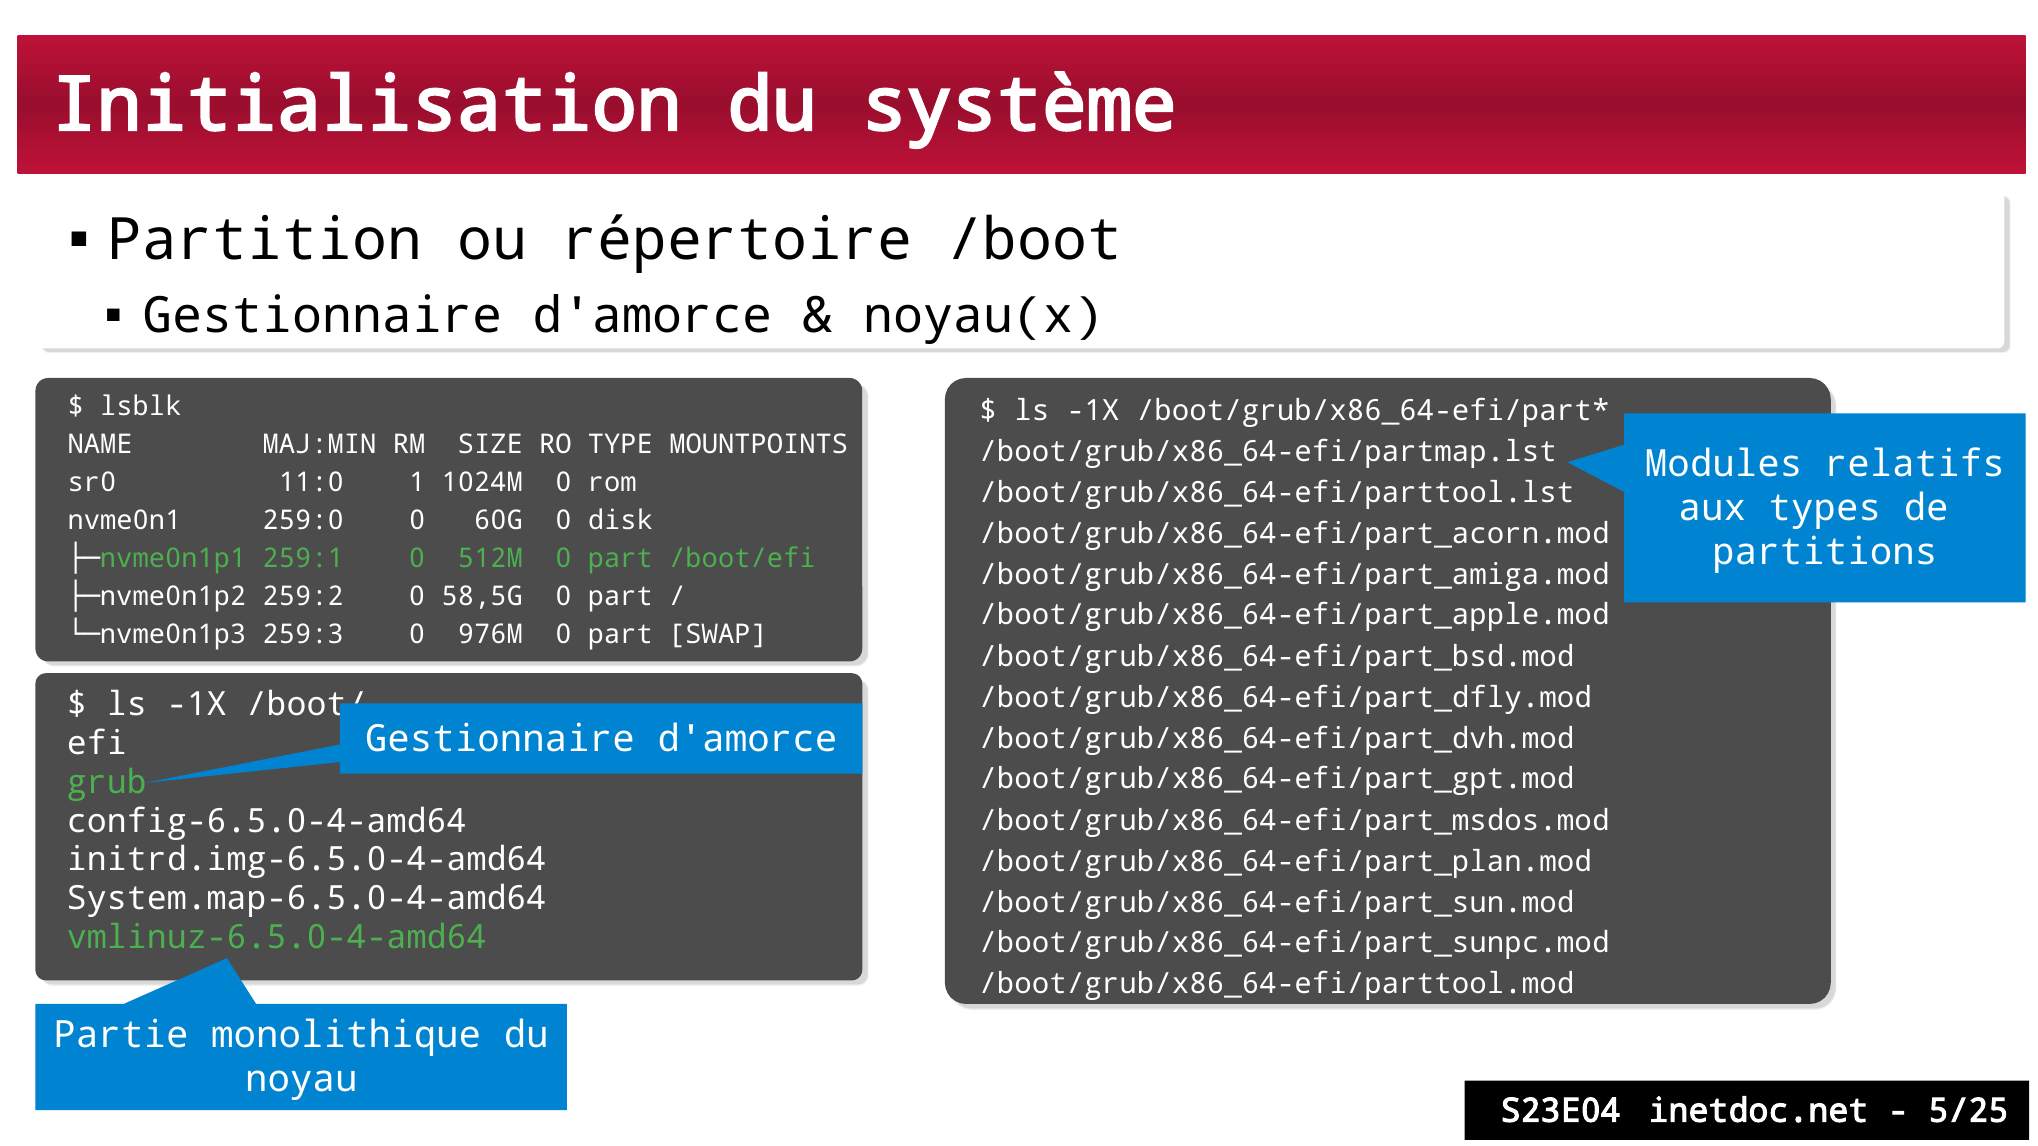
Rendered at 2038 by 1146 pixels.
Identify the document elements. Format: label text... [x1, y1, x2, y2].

text_box $ ls -1X /boot/grub/x86_64-efi/part* /boot/grub/x86_64-efi/partmap.lst /boot/grub/x86_64-efi/parttool.lst /boot/grub/x86_64-efi/part_acorn.mod /boot/grub/x86_64-efi/part_amiga.mod /boot/grub/x86_64-efi/part_apple.mod /boot/grub/x86_64-efi/part_bsd.mod /boot/grub/x86_64-efi/part_dfly.mod /boot/grub/x86_64-efi/part_dvh.mod /boot/grub/x86_64-efi/part_gpt.mod /boot/grub/x86_64-efi/part_msdos.mod /boot/grub/x86_64-efi/part_plan.mod /boot/grub/x86_64-efi/part_sun.mod /boot/grub/x86_64-efi/part_sunpc.mod /boot/grub/x86_64-efi/parttool.mod [944, 377, 1831, 1004]
text_box Gestionnaire d'amorce [144, 703, 863, 783]
text_box Partie monolithique du noyau [35, 958, 567, 1111]
text_box S23E04 inetdoc.net - <numéro>/25 [1464, 1080, 2030, 1140]
text_box Modules relatifs aux types de partitions [1567, 413, 2026, 603]
text_box Partition ou répertoire /boot Gestionnaire d'amorce & noyau(x) [35, 188, 2005, 349]
text_box $ lsblk NAME MAJ:MIN RM SIZE RO TYPE MOUNTPOINTS sr0 11:0 1 1024M 0 rom nvme0n1 259:0 0 60G 0 disk ├─nvme0n1p1 259:1 0 512M 0 part /boot/efi ├─nvme0n1p2 259:2 0 58,5G 0 part / └─nvme0n1p3 259:3 0 976M 0 part [SWAP] [35, 377, 863, 662]
text_box $ ls -1X /boot/ efi grub config-6.5.0-4-amd64 initrd.img-6.5.0-4-amd64 System.map-6.5.0-4-amd64 vmlinuz-6.5.0-4-amd64 [35, 673, 863, 981]
text_box Initialisation du système [17, 35, 2026, 174]
